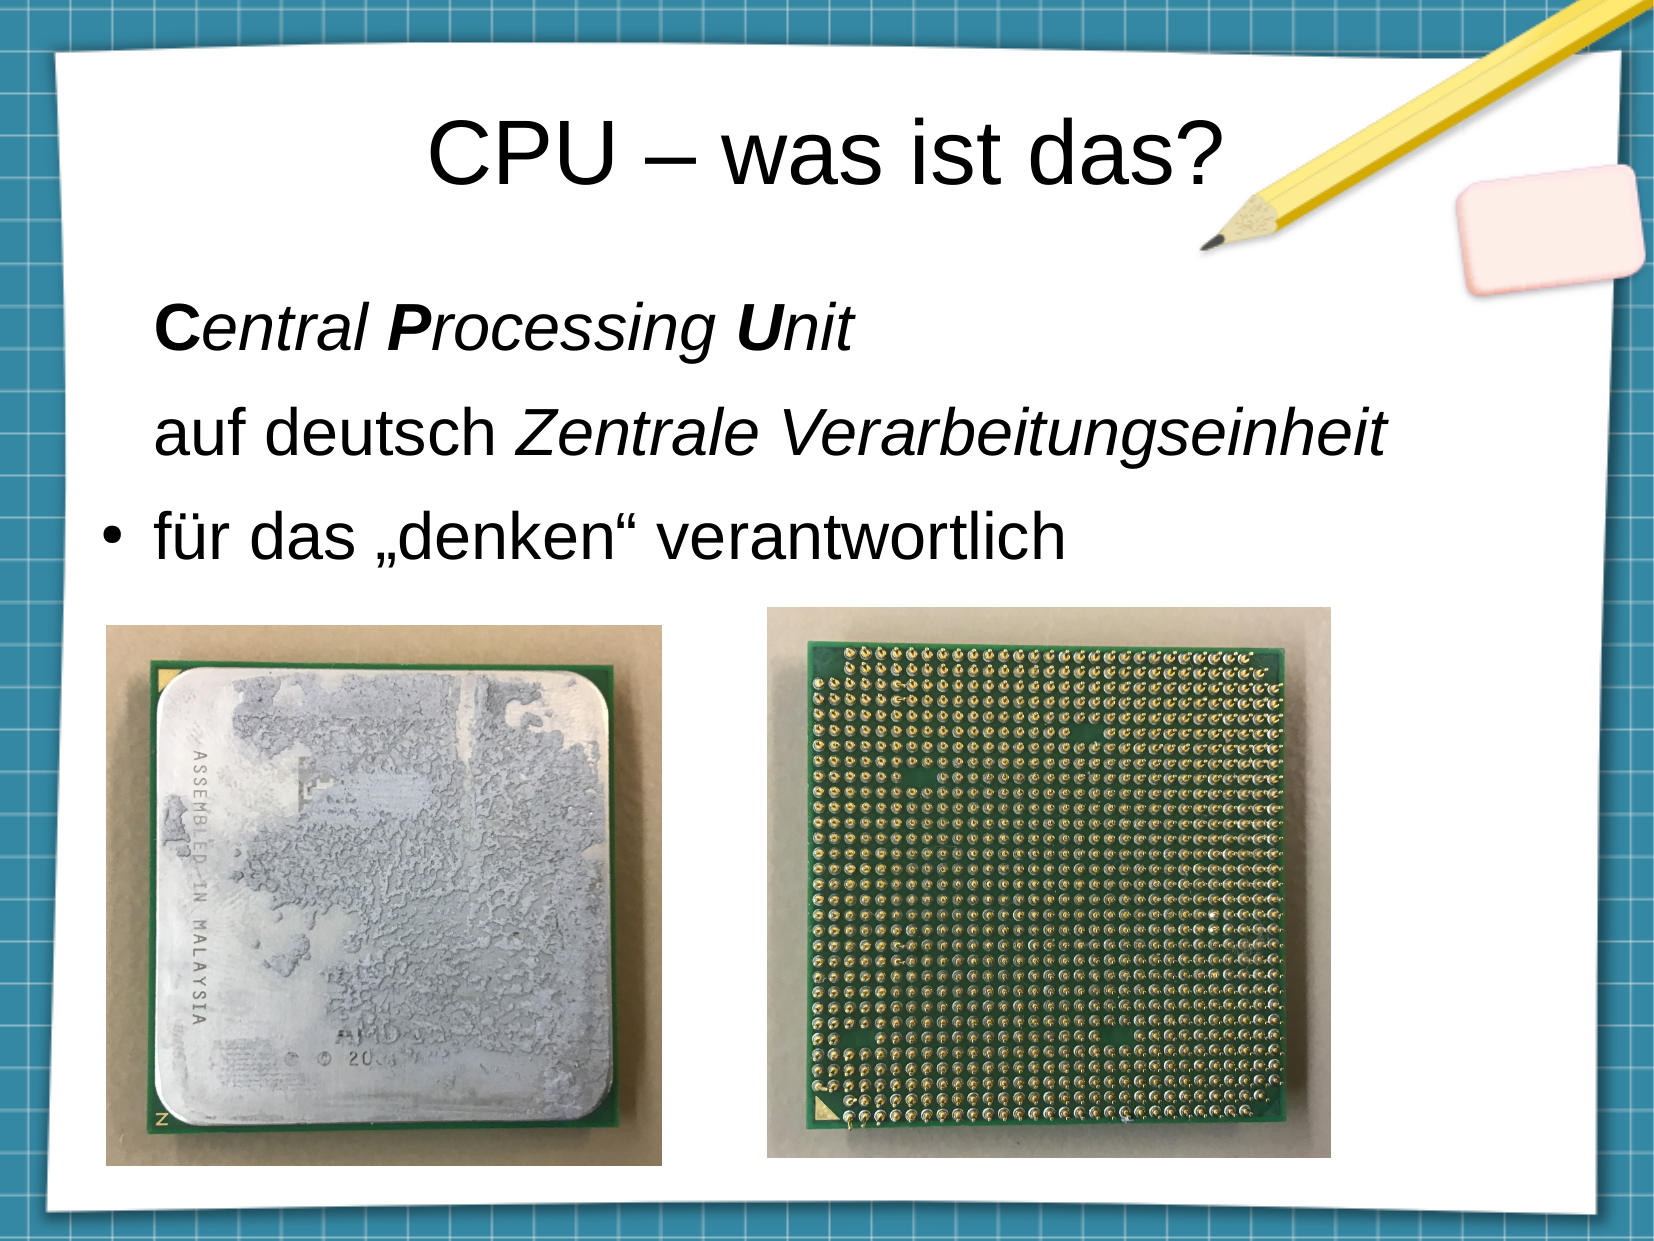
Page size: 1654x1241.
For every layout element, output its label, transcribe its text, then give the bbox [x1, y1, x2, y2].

list Central Processing Unit auf deutsch Zentrale Verarbeitungseinheit für das „denken“ verantwortlich [82, 290, 1571, 591]
picture [0, 0, 1654, 1241]
title CPU – was ist das? [82, 49, 1571, 257]
